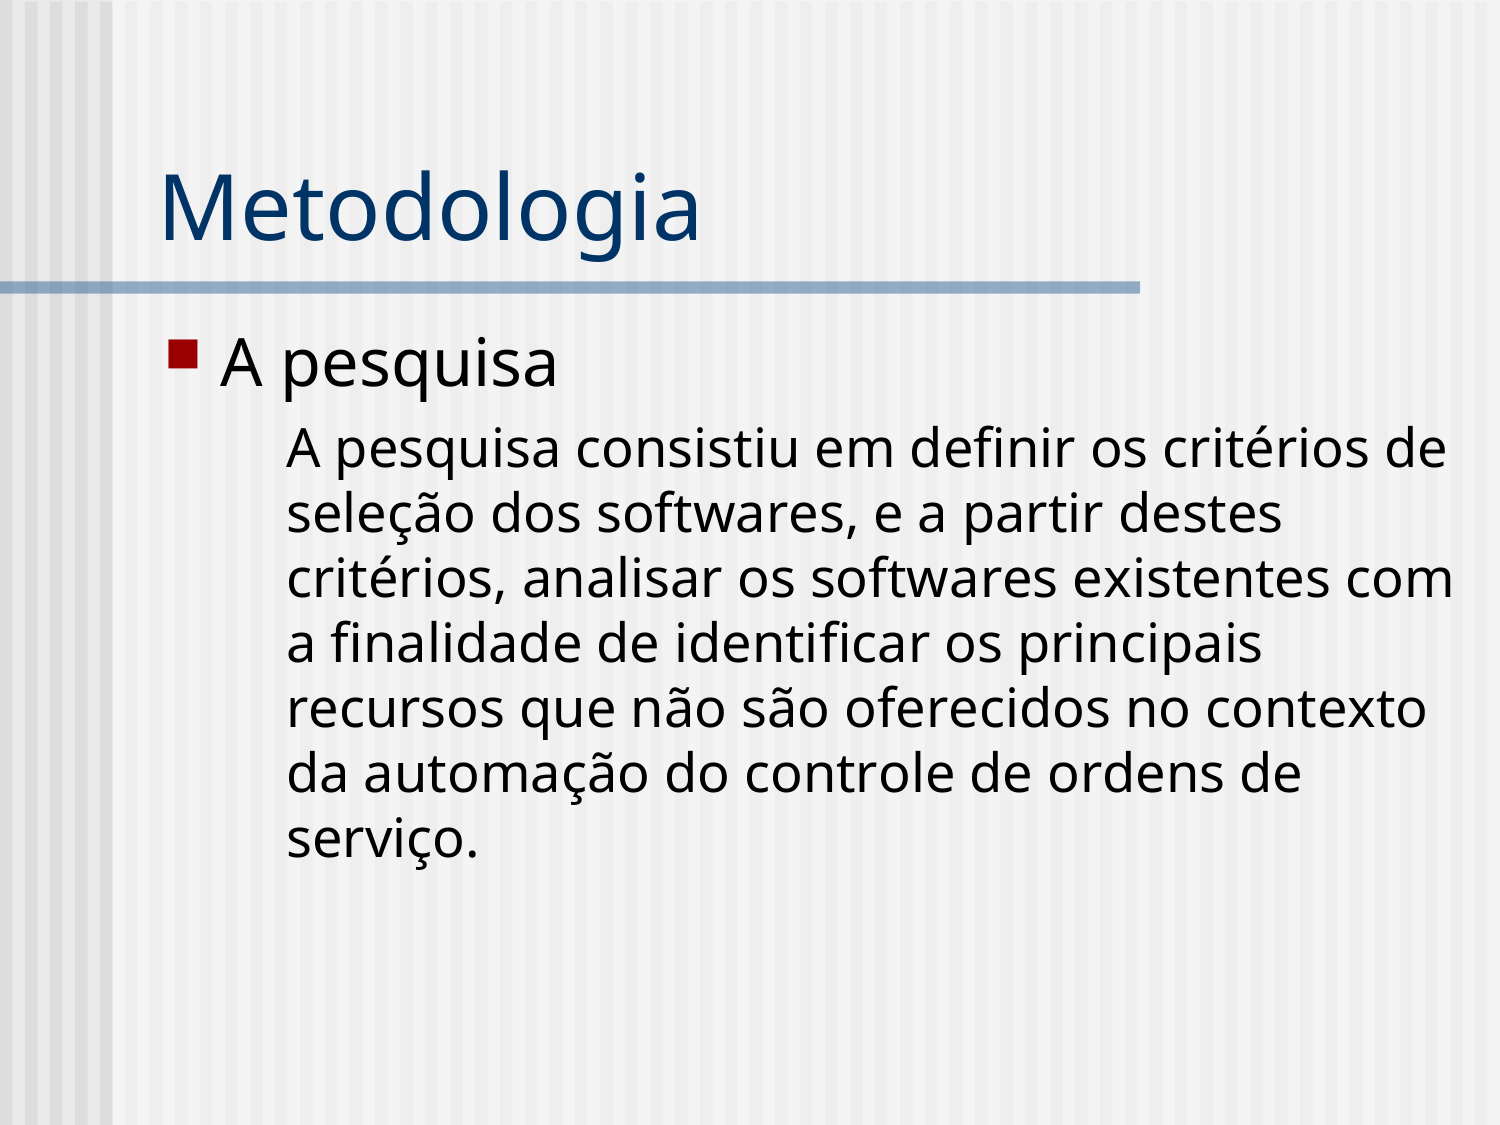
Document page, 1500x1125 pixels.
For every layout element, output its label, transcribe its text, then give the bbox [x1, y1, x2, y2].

list A pesquisa A pesquisa consistiu em definir os critérios de seleção dos softwares, e a partir destes critérios, analisar os softwares existentes com a finalidade de identificar os principais recursos que não são oferecidos no contexto da automação do controle de ordens de serviço. [149, 312, 1481, 1055]
title Metodologia [142, 31, 1482, 267]
